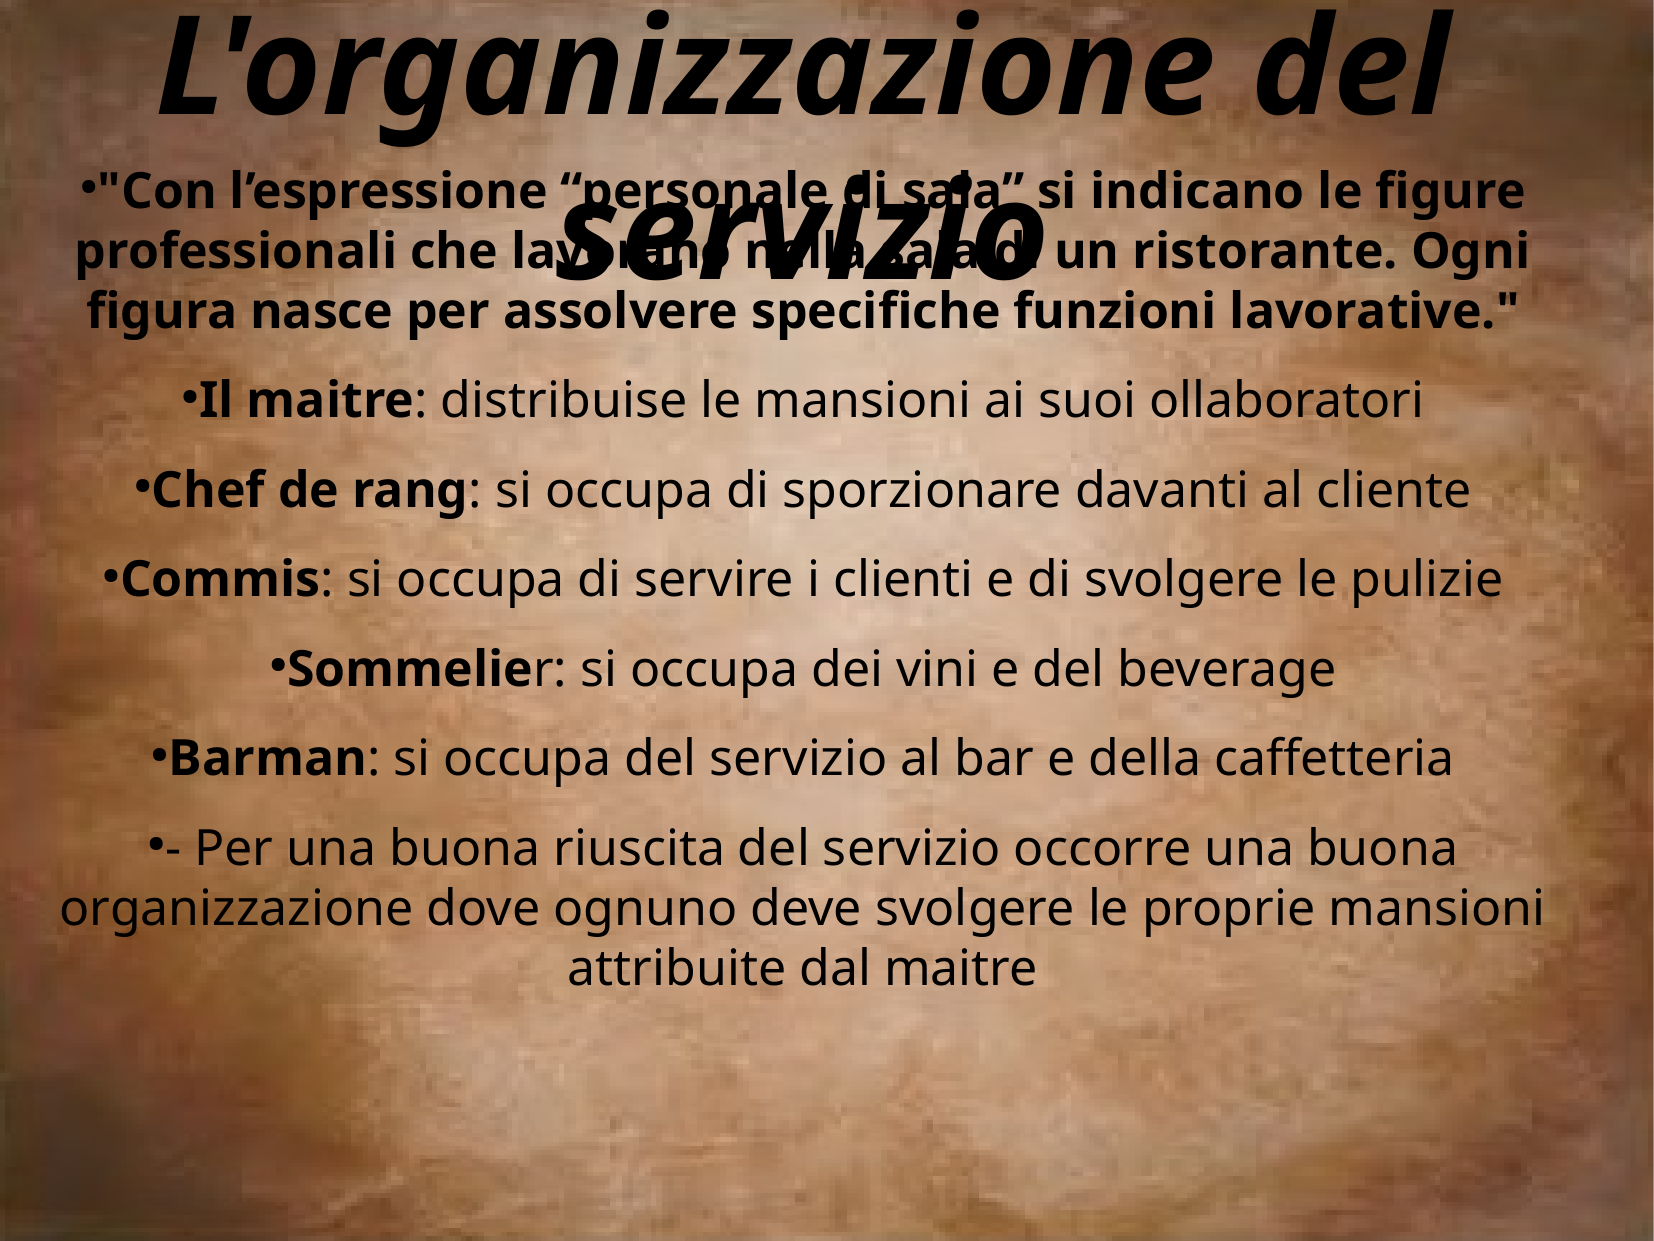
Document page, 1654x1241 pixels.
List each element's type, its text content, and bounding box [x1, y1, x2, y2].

list "Con l’espressione “personale di sala” si indicano le figure professionali che lavorano nella sala di un ristorante. Ogni figura nasce per assolvere specifiche funzioni lavorative." Il maitre: distribuise le mansioni ai suoi ollaboratori Chef de rang: si occupa di sporzionare davanti al cliente Commis: si occupa di servire i clienti e di svolgere le pulizie Sommelier: si occupa dei vini e del beverage Barman: si occupa del servizio al bar e della caffetteria - Per una buona riuscita del servizio occorre una buona organizzazione dove ognuno deve svolgere le proprie mansioni attribuite dal maitre [59, 59, 1548, 1202]
picture [0, 0, 1654, 1241]
title L'organizzazione del servizio [59, 0, 1548, 59]
